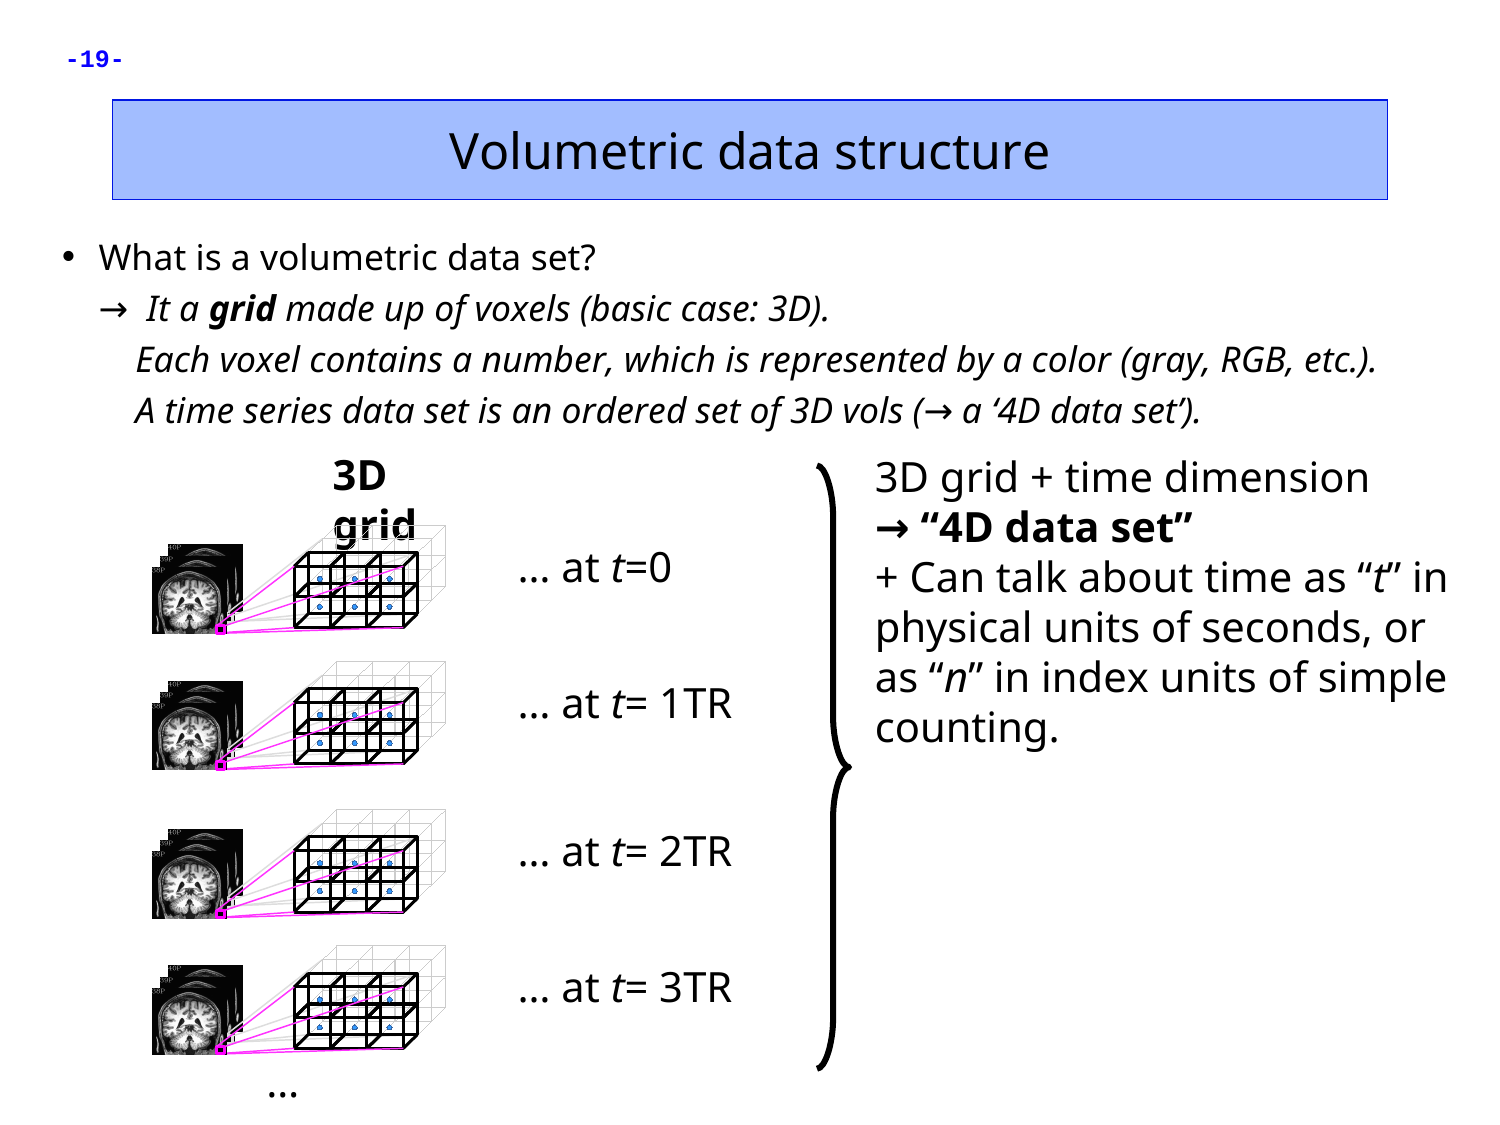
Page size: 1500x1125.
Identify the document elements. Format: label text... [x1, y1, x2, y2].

text_box [387, 996, 393, 1003]
text_box … at t=0 [502, 533, 700, 599]
picture [222, 1038, 231, 1045]
text_box 3D grid + time dimension → “4D data set” + Can talk about time as “t” in physical units of seconds, or as “n” in index units of simple counting. [860, 443, 1468, 809]
text_box 3D grid [318, 441, 497, 507]
picture [229, 739, 243, 750]
picture [152, 965, 243, 1055]
text_box … at t= 3TR [503, 953, 755, 1019]
text_box [386, 888, 393, 894]
text_box What is a volumetric data set? → It a grid made up of voxels (basic case: 3D). Each voxel contains a number, which is represented by a color (gray, RGB, etc.). A time series data set is an ordered set of 3D vols (→ a ‘4D data set’). [46, 226, 1489, 376]
picture [152, 681, 243, 770]
picture [221, 901, 231, 909]
picture [152, 829, 243, 919]
text_box [386, 740, 393, 746]
text_box [386, 1024, 393, 1030]
picture [230, 887, 243, 898]
picture [152, 544, 243, 634]
picture [222, 617, 231, 624]
text_box [386, 576, 393, 582]
picture [230, 1024, 243, 1034]
text_box [386, 604, 393, 610]
text_box [317, 996, 323, 1003]
text_box … at t= 2TR [503, 817, 755, 883]
picture [229, 603, 243, 614]
text_box … at t= 1TR [503, 669, 755, 735]
text_box … [251, 1048, 504, 1114]
picture [222, 753, 231, 760]
text_box Volumetric data structure [112, 99, 1388, 200]
